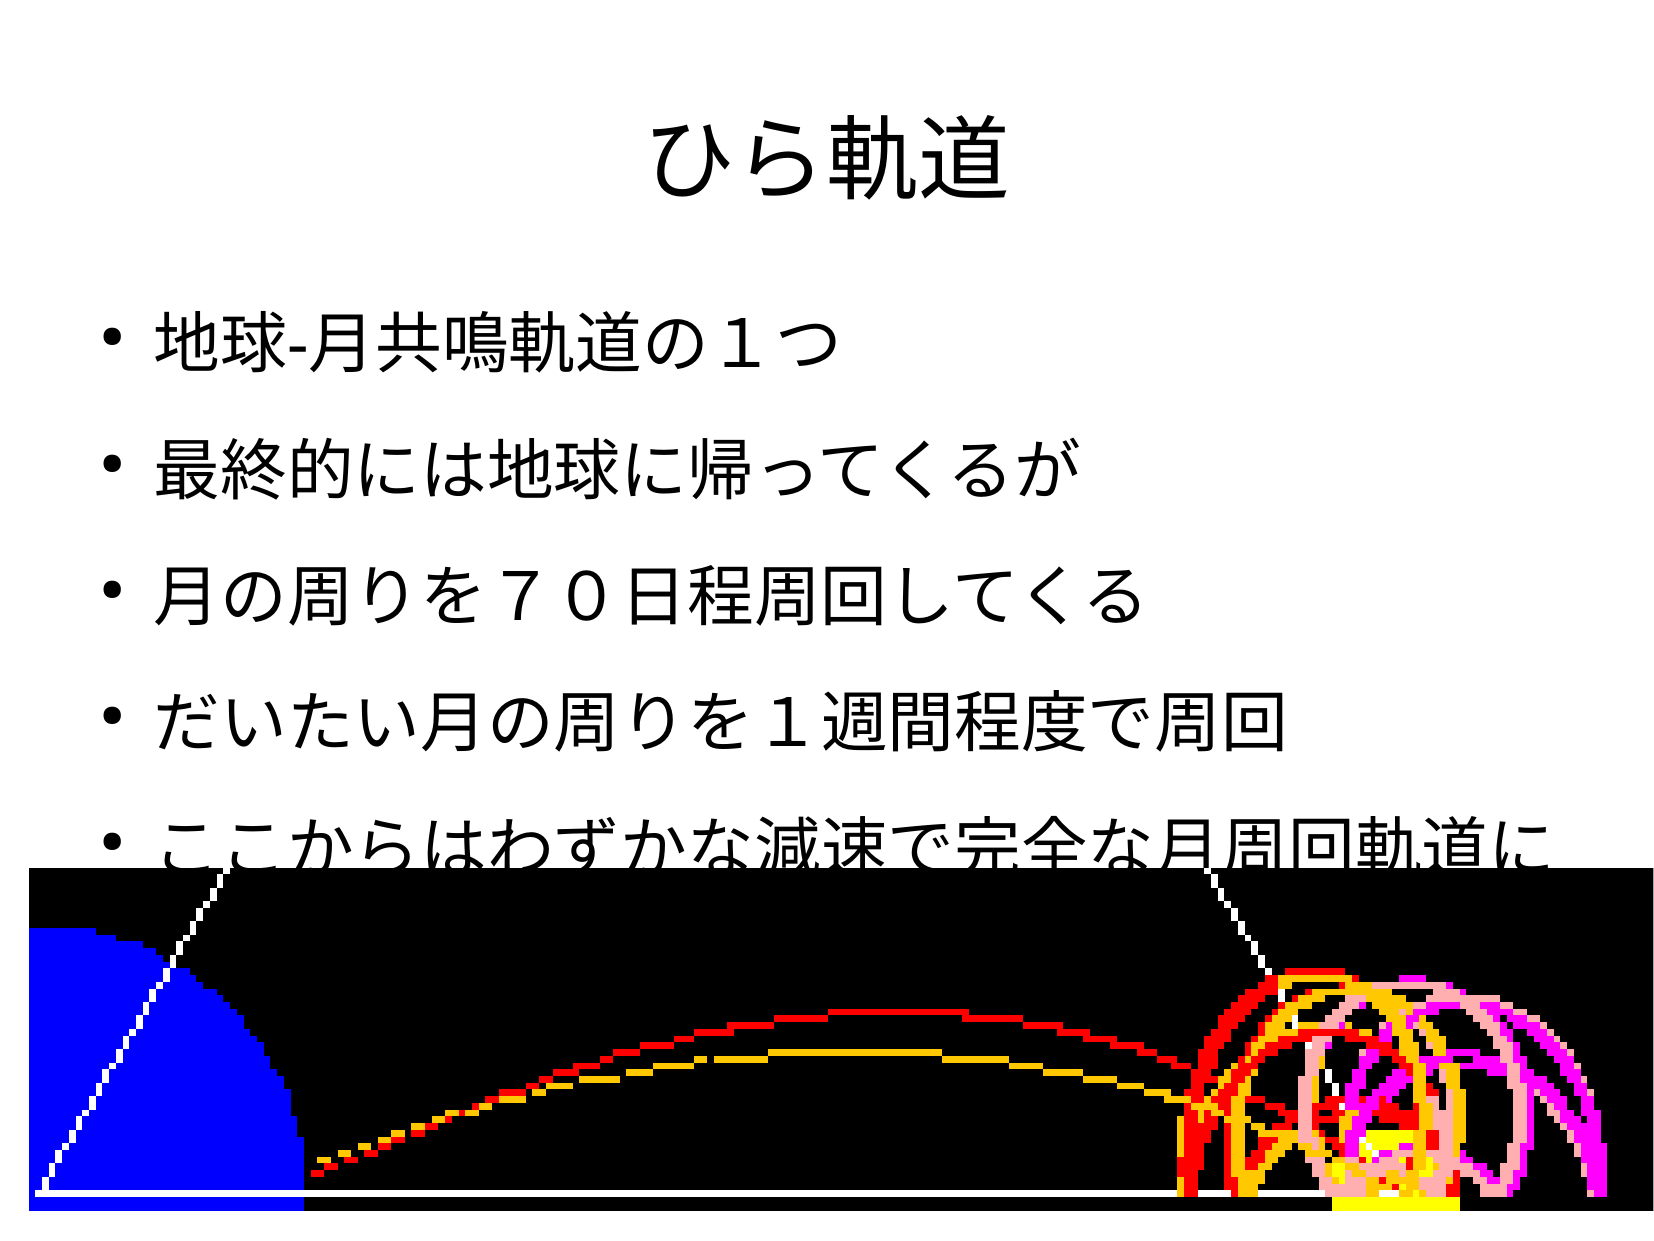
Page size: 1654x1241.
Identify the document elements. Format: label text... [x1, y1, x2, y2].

title ひら軌道 [82, 56, 1571, 250]
picture [29, 868, 1654, 1211]
list 地球-月共鳴軌道の１つ 最終的には地球に帰ってくるが 月の周りを７０日程周回してくる だいたい月の周りを１週間程度で周回 ここからはわずかな減速で完全な月周回軌道に変換できる [82, 290, 1571, 868]
